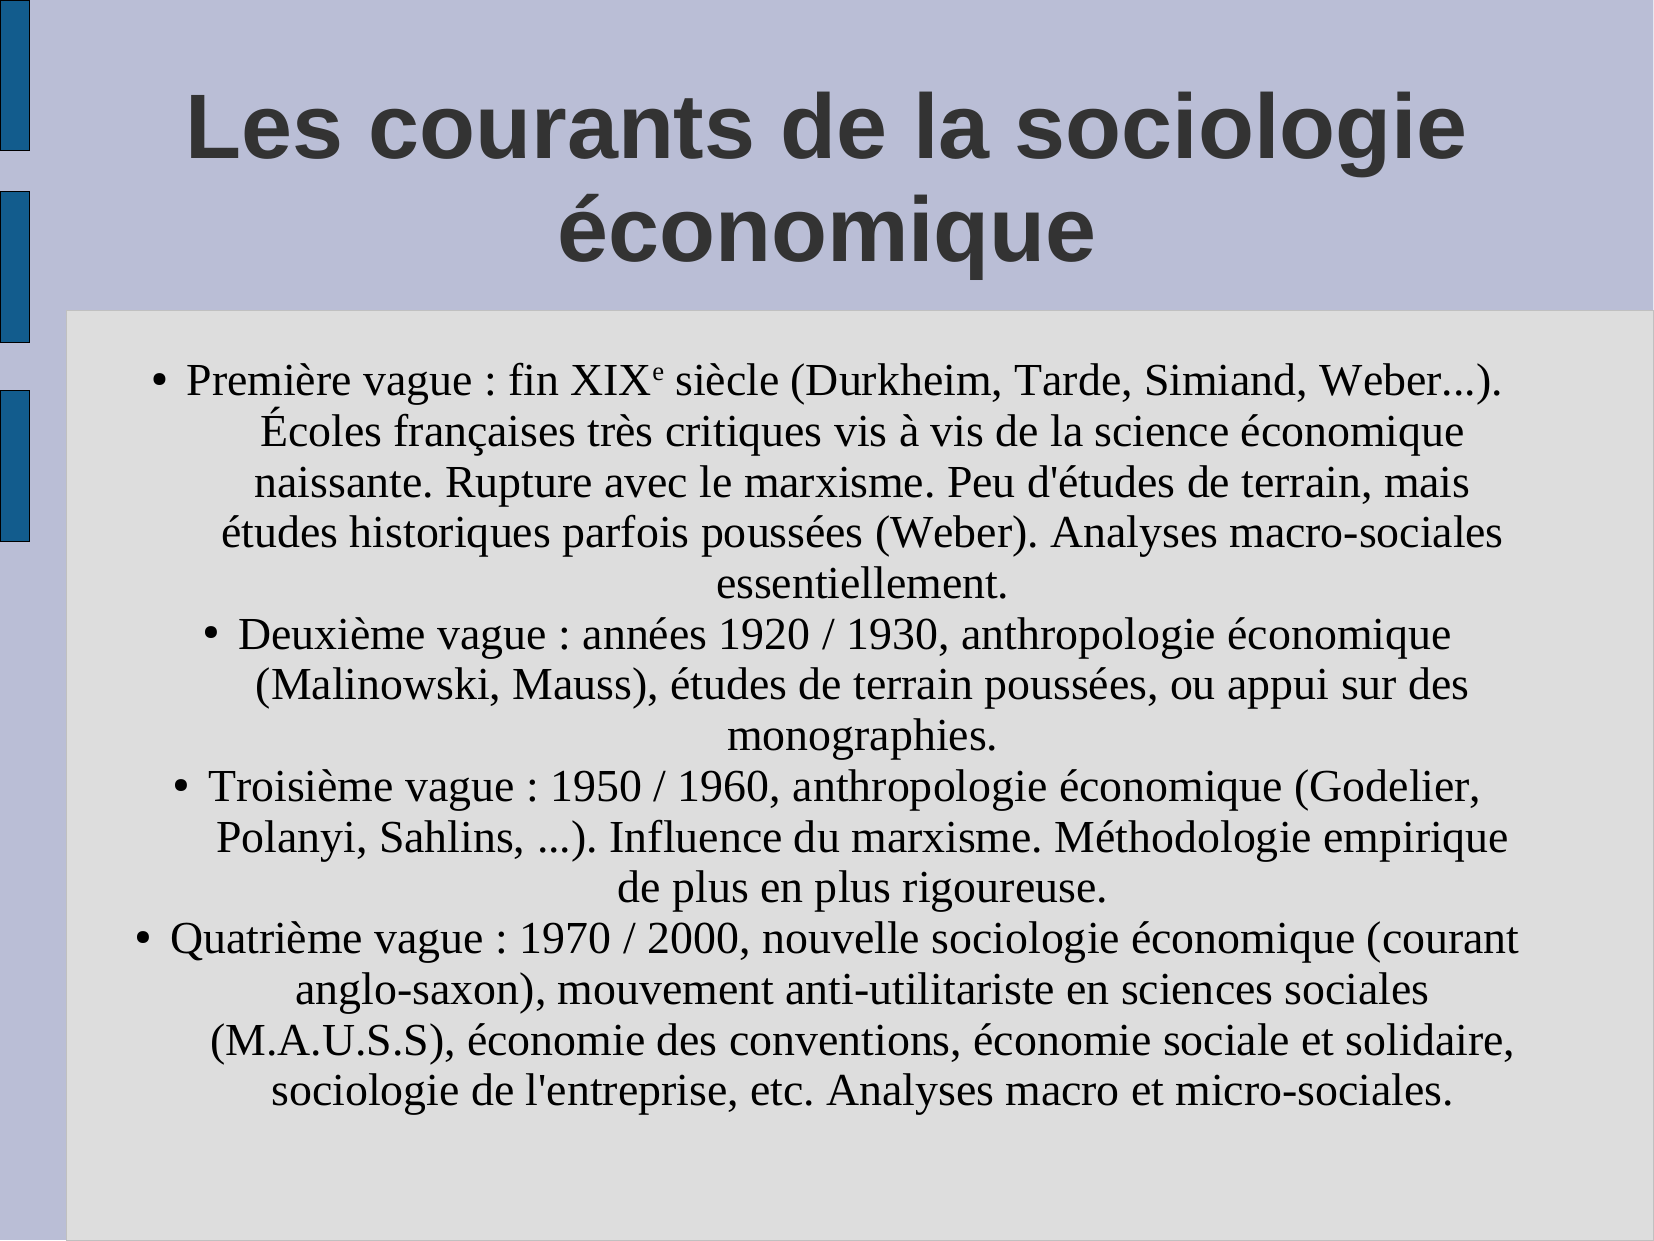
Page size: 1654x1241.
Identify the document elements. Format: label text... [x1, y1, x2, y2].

title Les courants de la sociologie économique [121, 59, 1534, 298]
subtitle Première vague : fin XIXe siècle (Durkheim, Tarde, Simiand, Weber...). Écoles françaises très critiques vis à vis de la science économique naissante. Rupture avec le marxisme. Peu d'études de terrain, mais études historiques parfois poussées (Weber). Analyses macro-sociales essentiellement. Deuxième vague : années 1920 / 1930, anthropologie économique (Malinowski, Mauss), études de terrain poussées, ou appui sur des monographies. Troisième vague : 1950 / 1960, anthropologie économique (Godelier, Polanyi, Sahlins, ...). Influence du marxisme. Méthodologie empirique de plus en plus rigoureuse. Quatrième vague : 1970 / 2000, nouvelle sociologie économique (courant anglo-saxon), mouvement anti-utilitariste en sciences sociales (M.A.U.S.S), économie des conventions, économie sociale et solidaire, sociologie de l'entreprise, etc. Analyses macro et micro-sociales. [121, 352, 1534, 1119]
